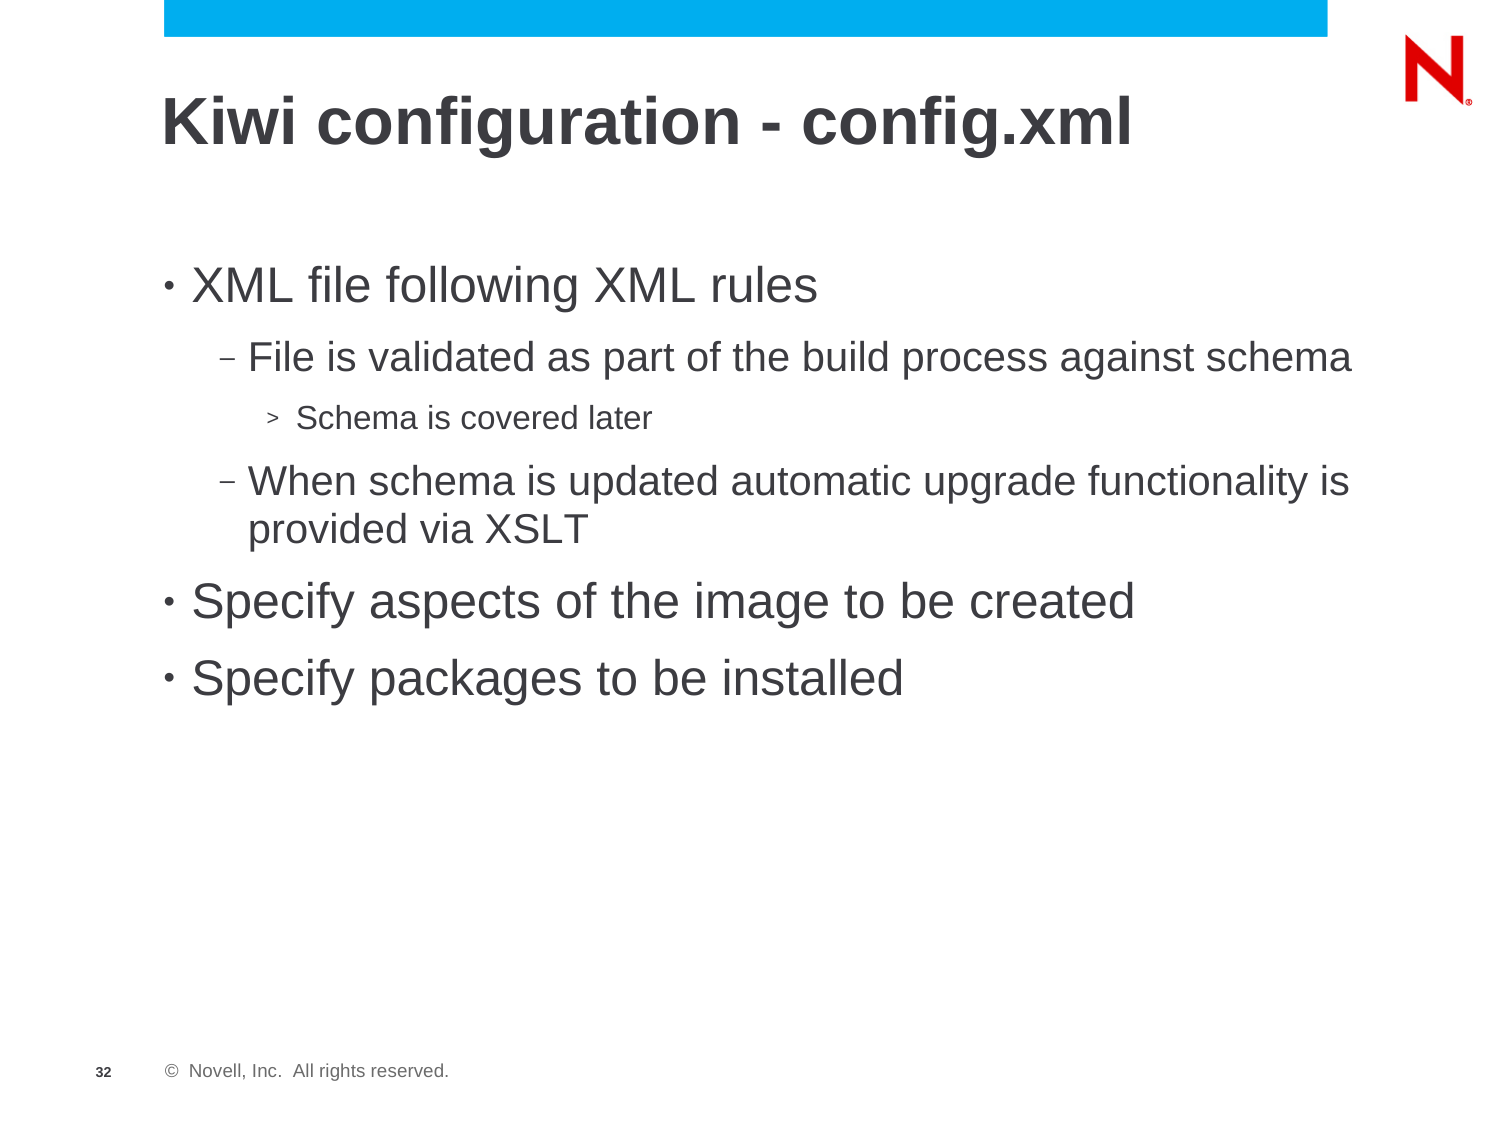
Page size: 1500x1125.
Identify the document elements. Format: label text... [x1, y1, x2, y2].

title Kiwi configuration - config.xml [161, 41, 1383, 205]
picture [1403, 32, 1473, 107]
list XML file following XML rules File is validated as part of the build process against schema Schema is covered later When schema is updated automatic upgrade functionality is provided via XSLT Specify aspects of the image to be created Specify packages to be installed [163, 254, 1404, 986]
